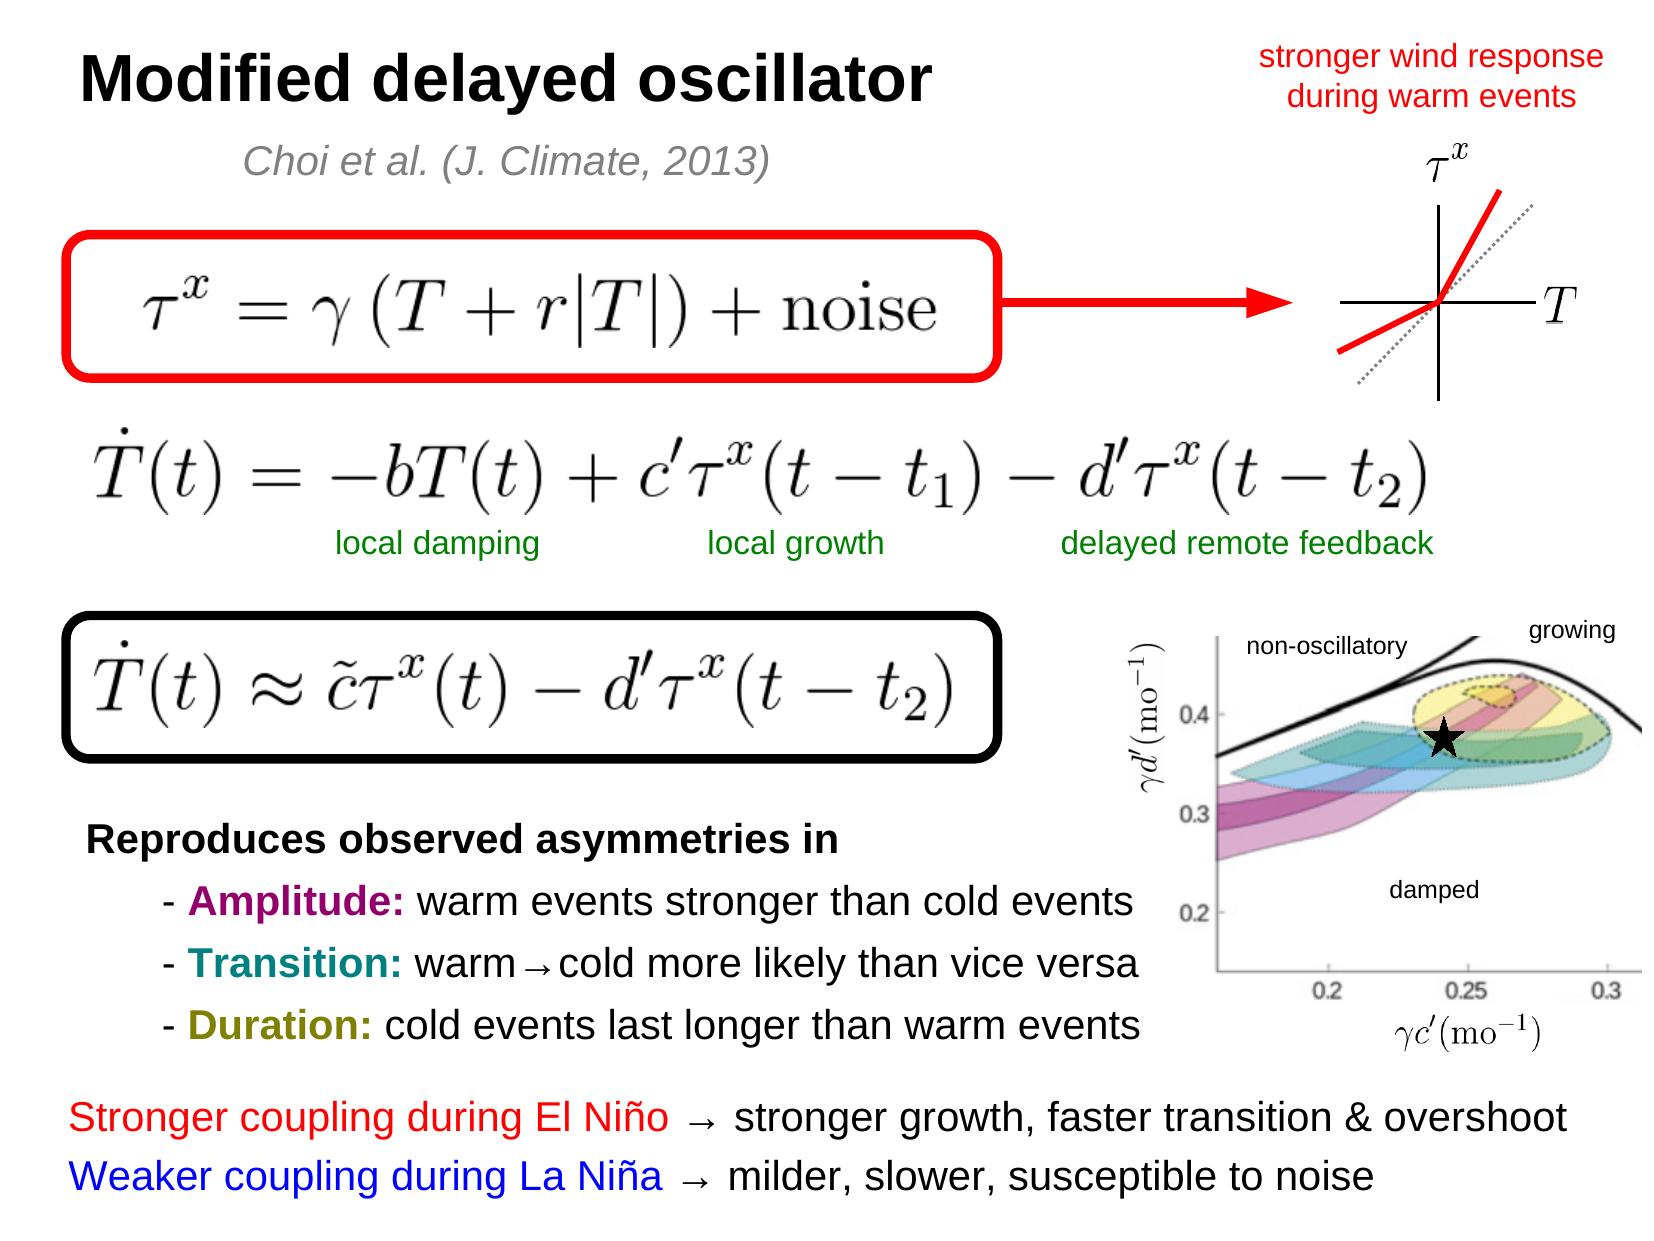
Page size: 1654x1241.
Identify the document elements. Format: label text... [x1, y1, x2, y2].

picture [1426, 143, 1468, 182]
text_box Modified delayed oscillator [3, 24, 1011, 126]
text_box Weaker coupling during La Niña → milder, slower, susceptible to noise [68, 1150, 1610, 1197]
picture [1127, 643, 1165, 793]
picture [94, 640, 953, 728]
picture [1176, 636, 1642, 1004]
text_box stronger wind response during warm events [1225, 28, 1639, 120]
text_box Reproduces observed asymmetries in - Amplitude: warm events stronger than cold events - Transition: warm→cold more likely than vice versa - Duration: cold events last longer than warm events [68, 799, 1219, 1049]
picture [94, 427, 1427, 515]
text_box non-oscillatory [1246, 630, 1409, 661]
picture [143, 273, 937, 348]
text_box growing [1528, 613, 1617, 644]
text_box local damping [303, 520, 573, 561]
text_box local growth [661, 520, 931, 561]
picture [1394, 1013, 1540, 1052]
picture [1544, 286, 1577, 324]
text_box Stronger coupling during El Niño → stronger growth, faster transition & overshoot [68, 1091, 1609, 1138]
text_box Choi et al. (J. Climate, 2013) [145, 135, 869, 182]
text_box delayed remote feedback [1027, 520, 1469, 561]
text_box [1423, 716, 1465, 757]
text_box damped [1389, 873, 1481, 904]
